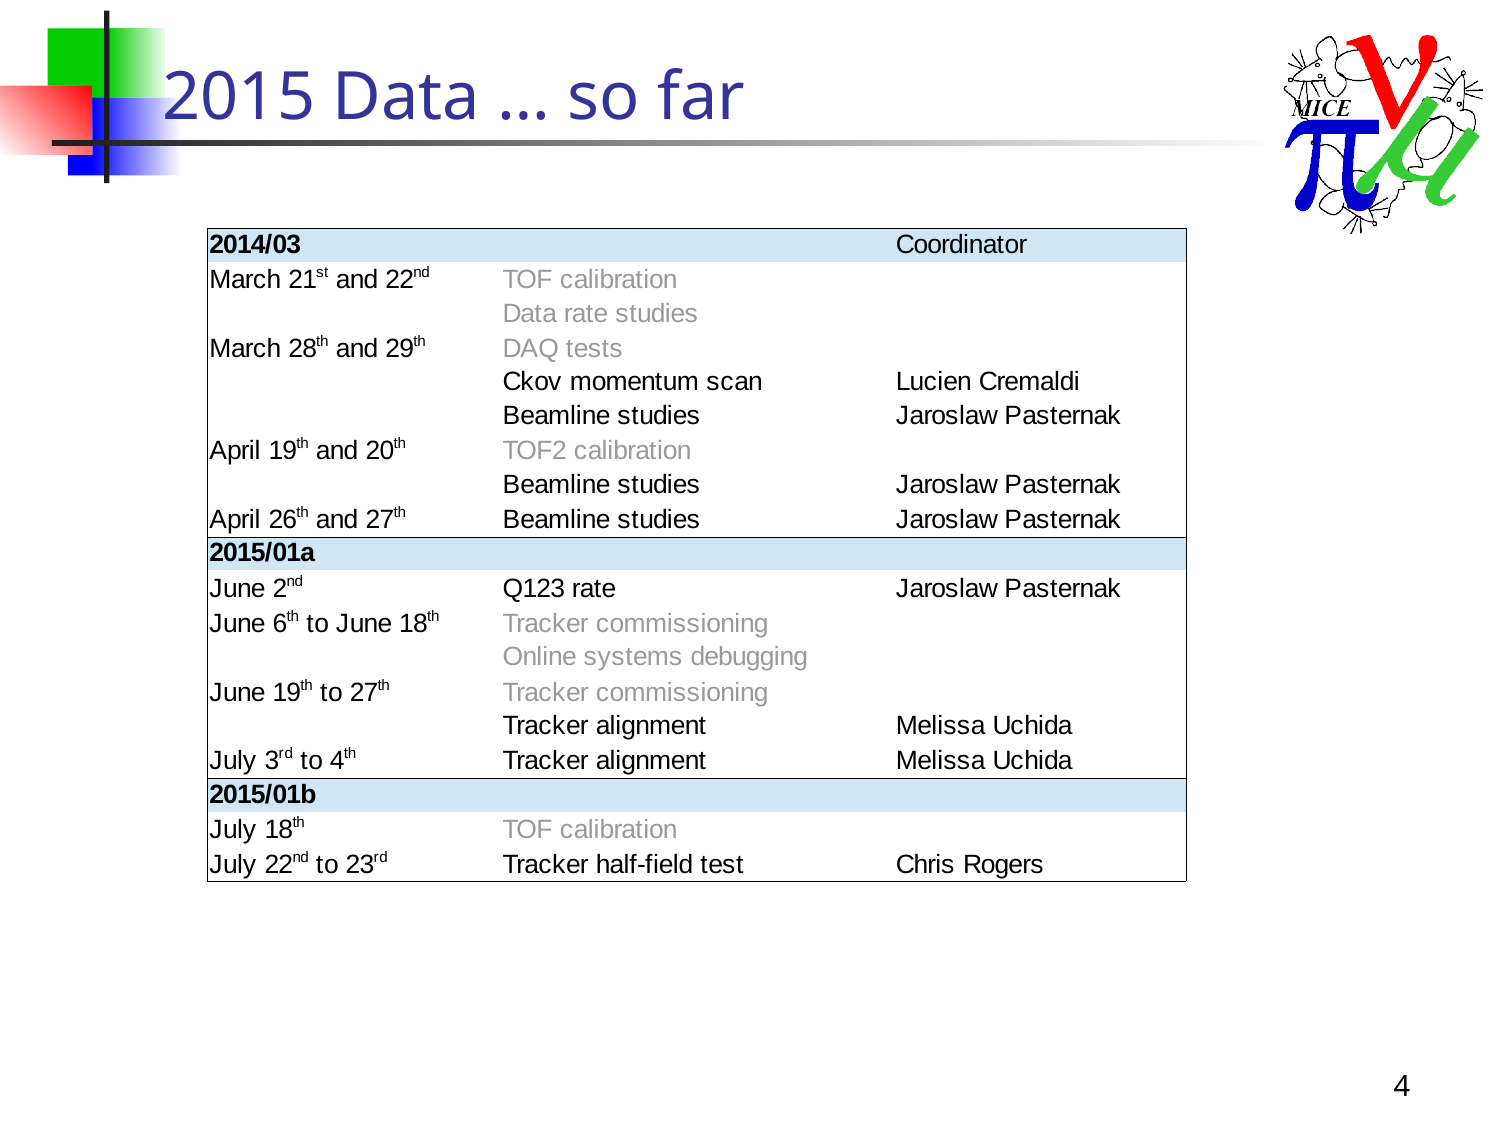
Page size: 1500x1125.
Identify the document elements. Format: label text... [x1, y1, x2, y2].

chart [206, 228, 1189, 886]
title 2015 Data … so far [162, 0, 1441, 188]
picture [1264, 5, 1500, 251]
